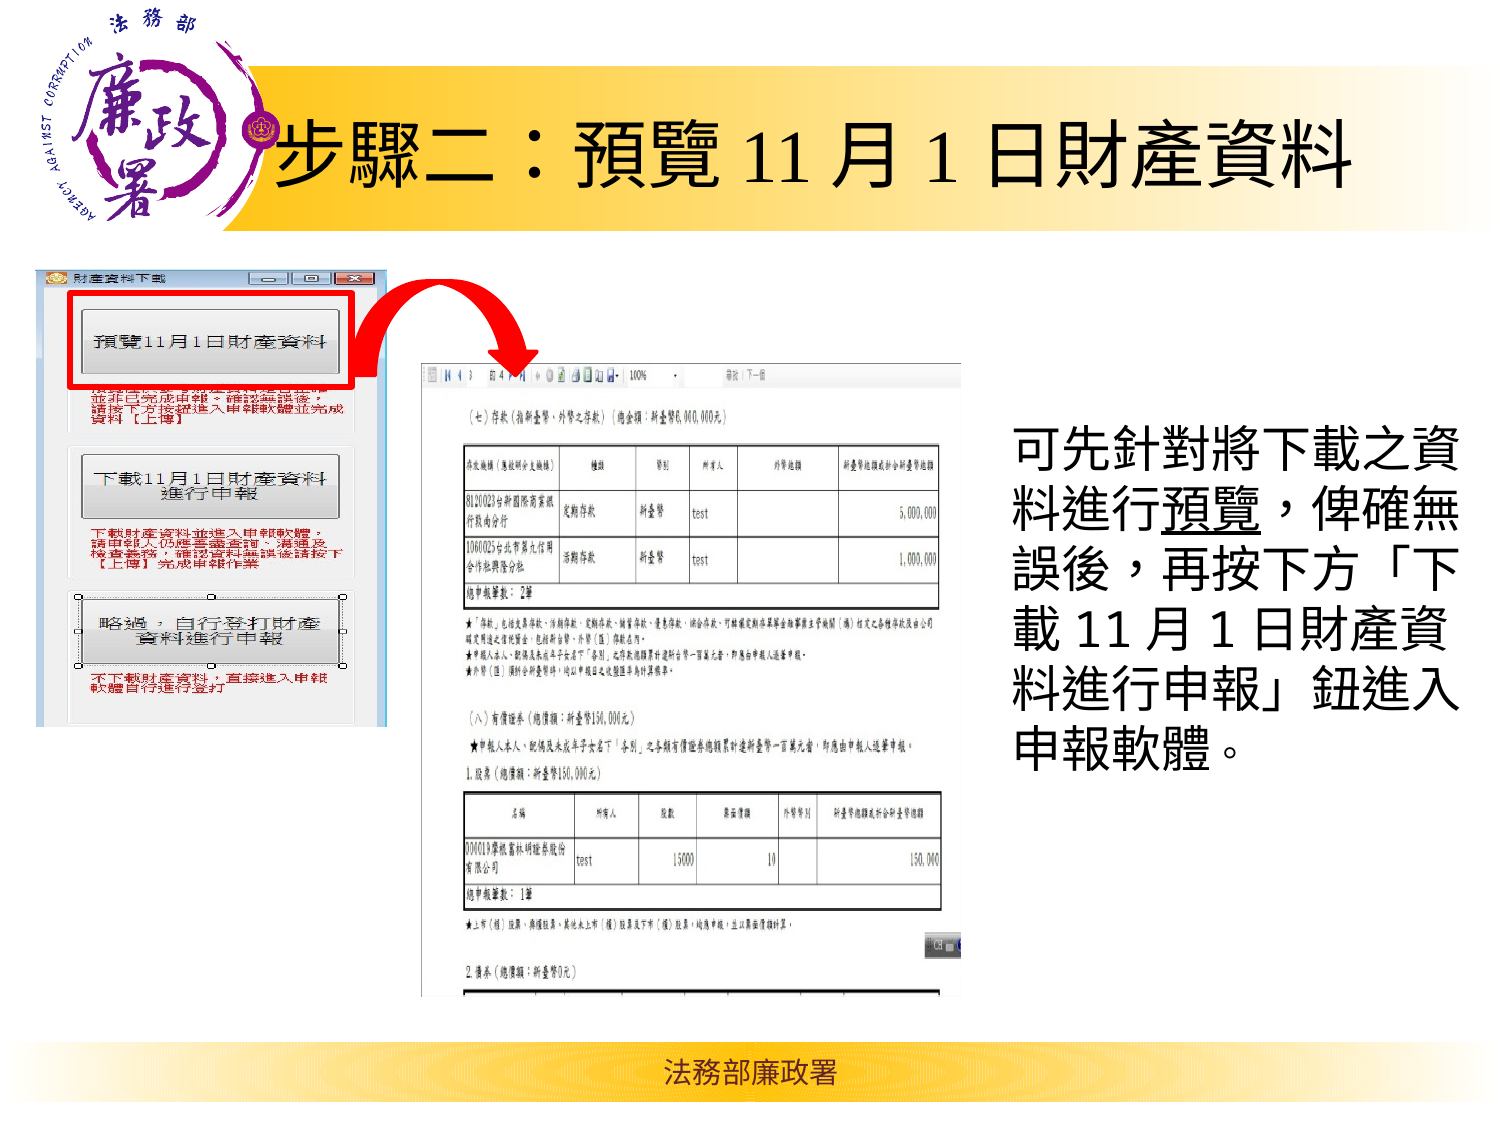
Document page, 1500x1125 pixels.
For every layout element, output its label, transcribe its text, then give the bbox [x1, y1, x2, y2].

text_box 可先針對將下載之資料進行預覽，俾確無誤後，再按下方「下載11月1日財產資料進行申報」鈕進入申報軟體。 [996, 410, 1477, 785]
title 步驟二：預覽11月1日財產資料 [257, 70, 1426, 235]
picture [73, 296, 348, 384]
picture [421, 363, 961, 997]
picture [35, 269, 387, 727]
text_box 法務部廉政署 [513, 1046, 989, 1107]
text_box [351, 281, 537, 376]
